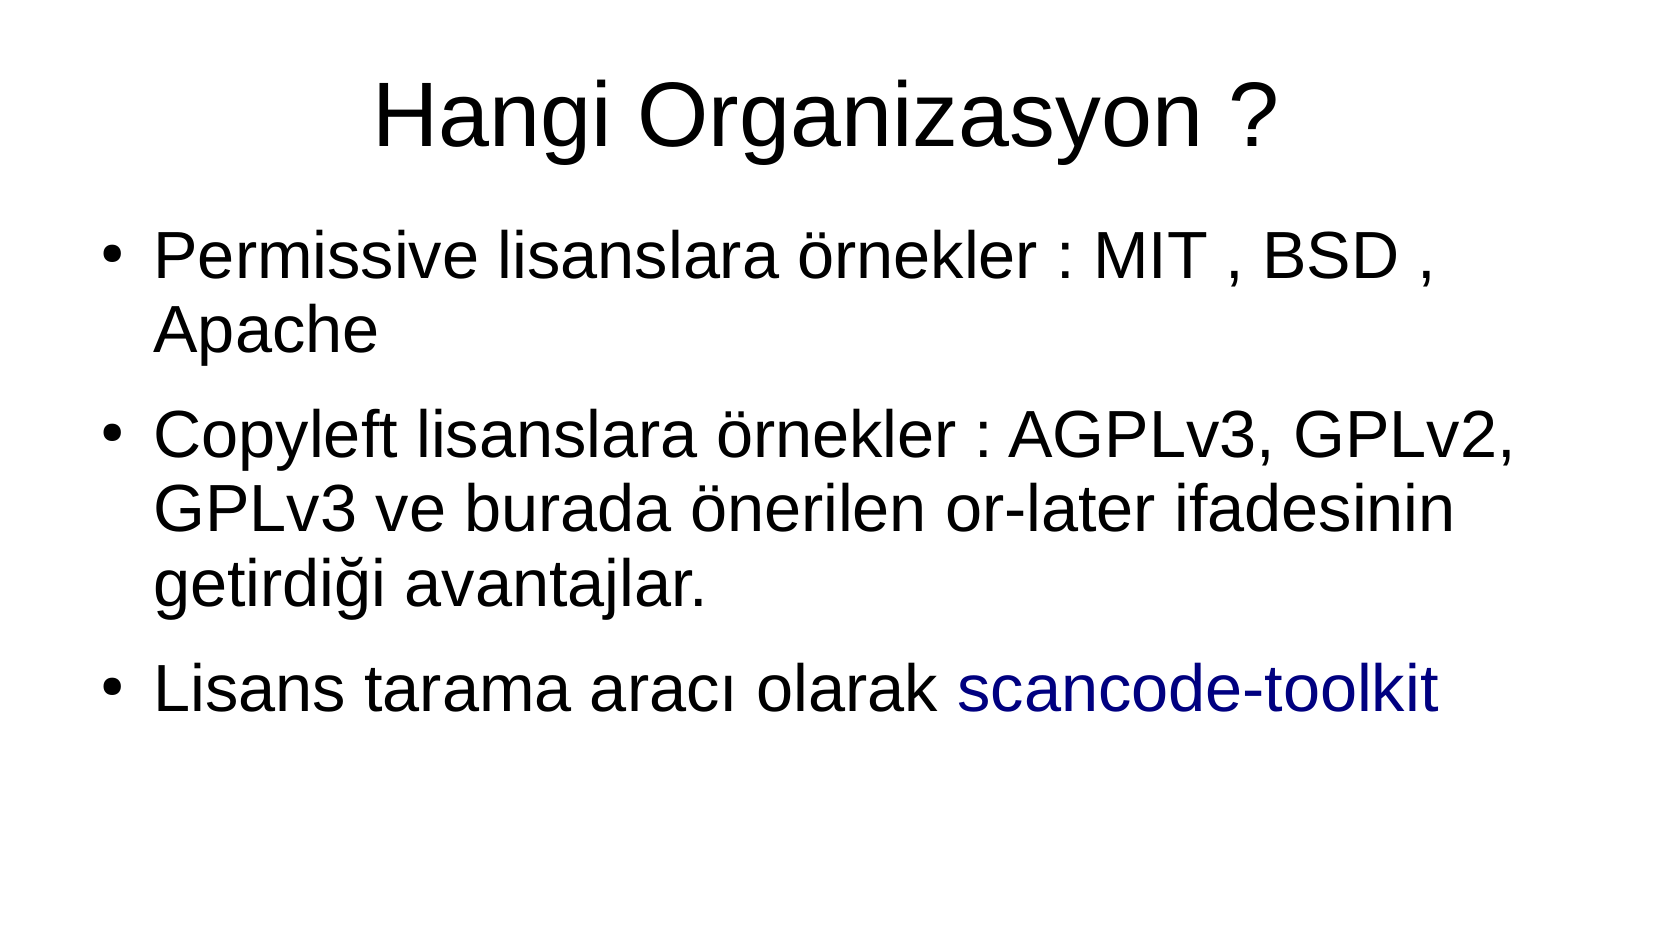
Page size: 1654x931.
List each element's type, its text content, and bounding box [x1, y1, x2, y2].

title Hangi Organizasyon ? [82, 37, 1571, 193]
list Permissive lisanslara örnekler : MIT , BSD , Apache Copyleft lisanslara örnekler : AGPLv3, GPLv2, GPLv3 ve burada önerilen or-later ifadesinin getirdiği avantajlar. Lisans tarama aracı olarak scancode-toolkit [82, 217, 1571, 758]
